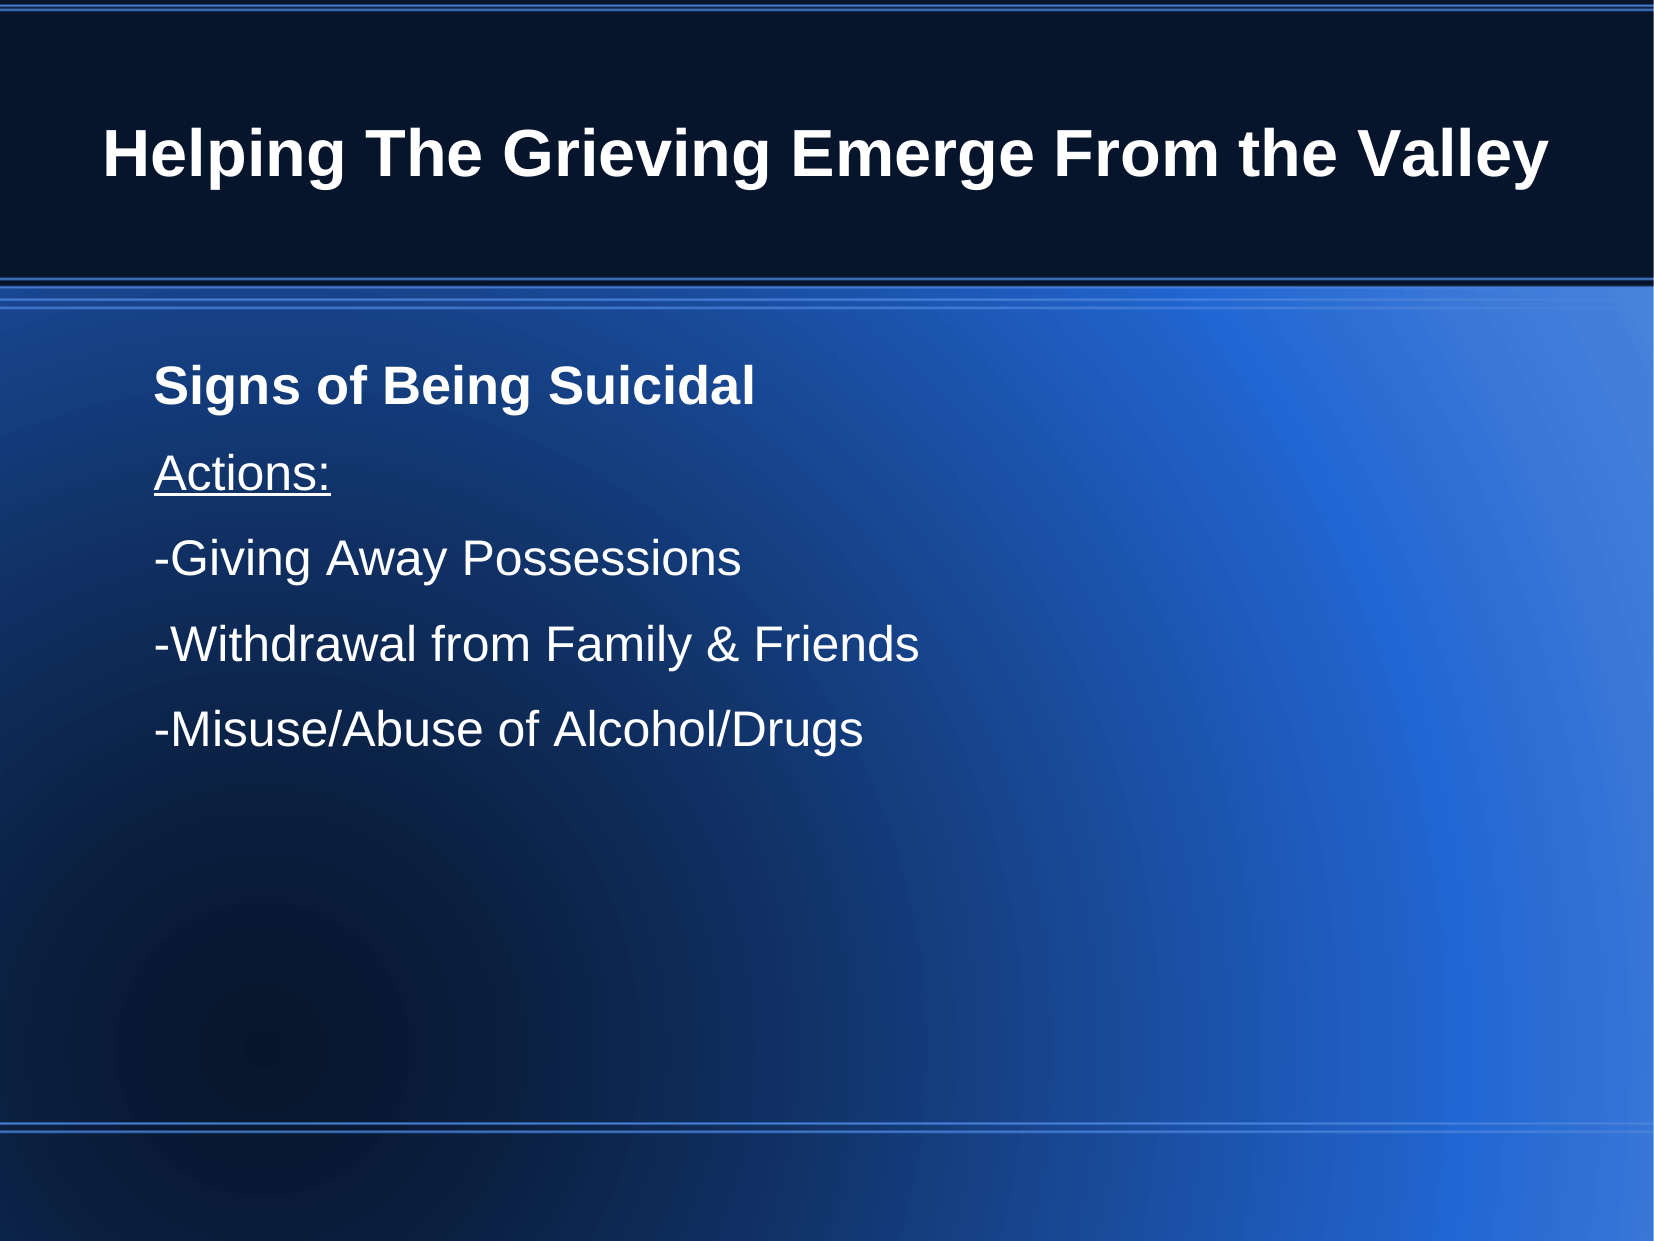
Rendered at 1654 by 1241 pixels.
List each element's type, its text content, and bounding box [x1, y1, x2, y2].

title Helping The Grieving Emerge From the Valley [82, 49, 1571, 257]
picture [0, 0, 1654, 1241]
list Signs of Being Suicidal Actions: -Giving Away Possessions -Withdrawal from Family & Friends -Misuse/Abuse of Alcohol/Drugs [82, 355, 1571, 1058]
